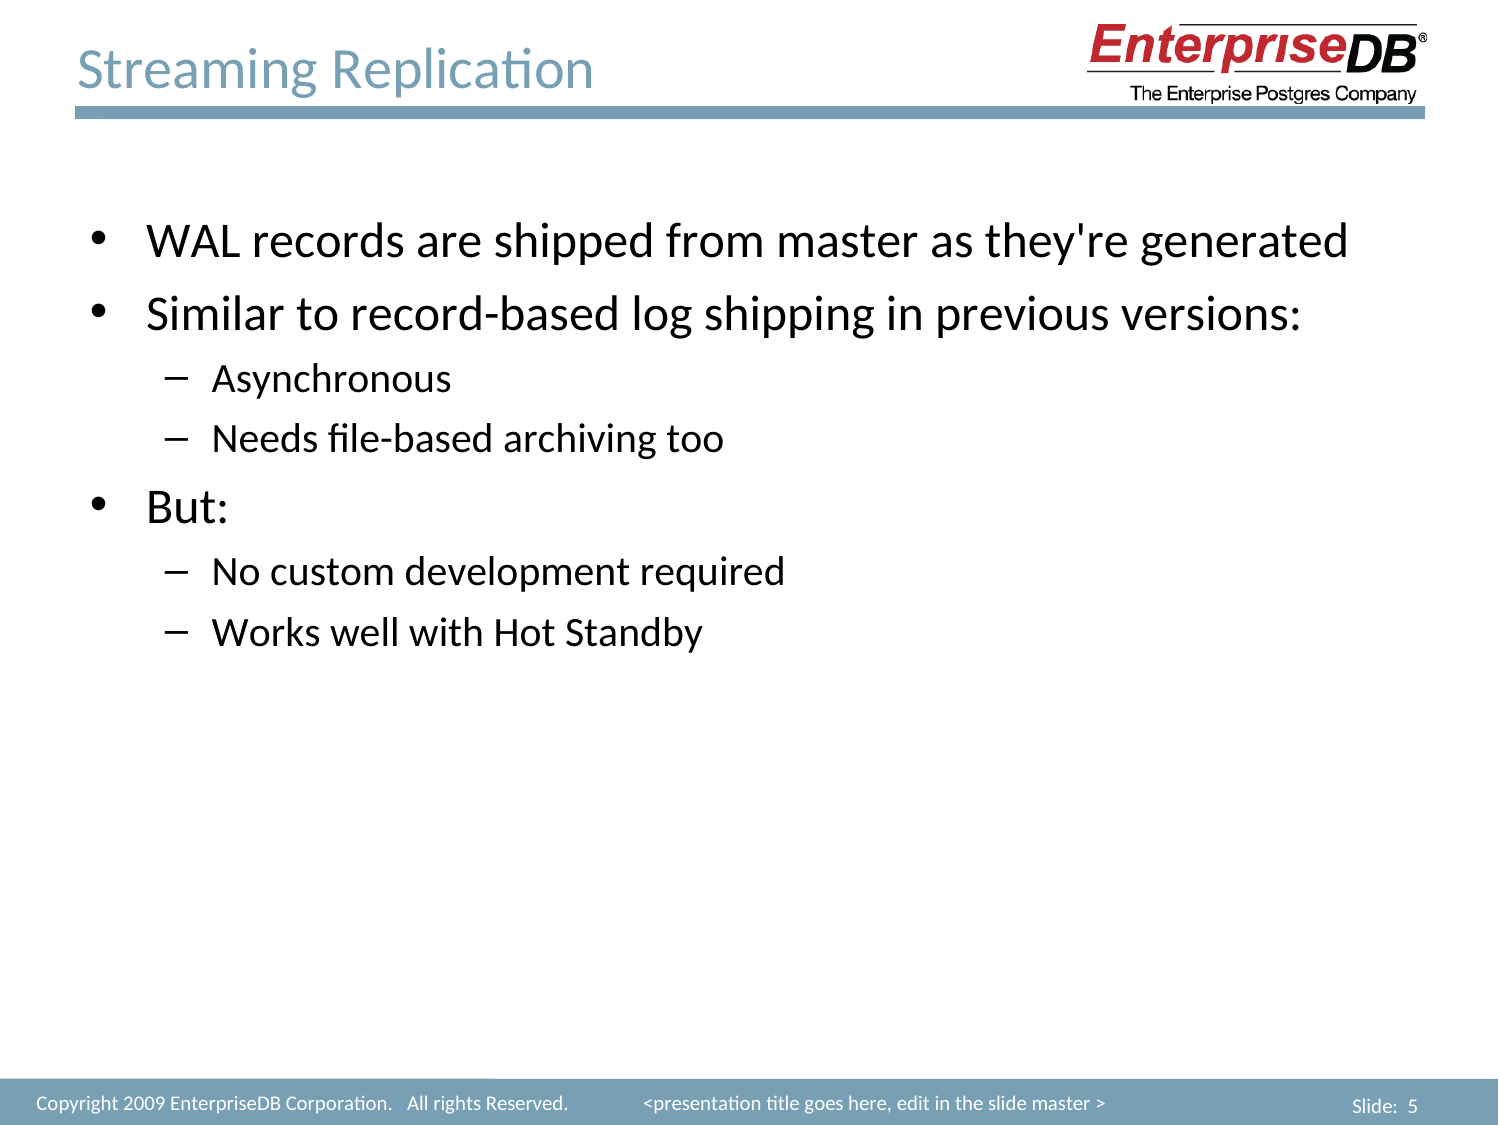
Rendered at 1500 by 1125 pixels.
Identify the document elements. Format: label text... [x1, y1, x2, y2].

picture [1088, 24, 1427, 104]
list WAL records are shipped from master as they're generated Similar to record-based log shipping in previous versions: Asynchronous Needs file-based archiving too But: No custom development required Works well with Hot Standby [75, 200, 1426, 943]
title Streaming Replication [62, 12, 1088, 118]
